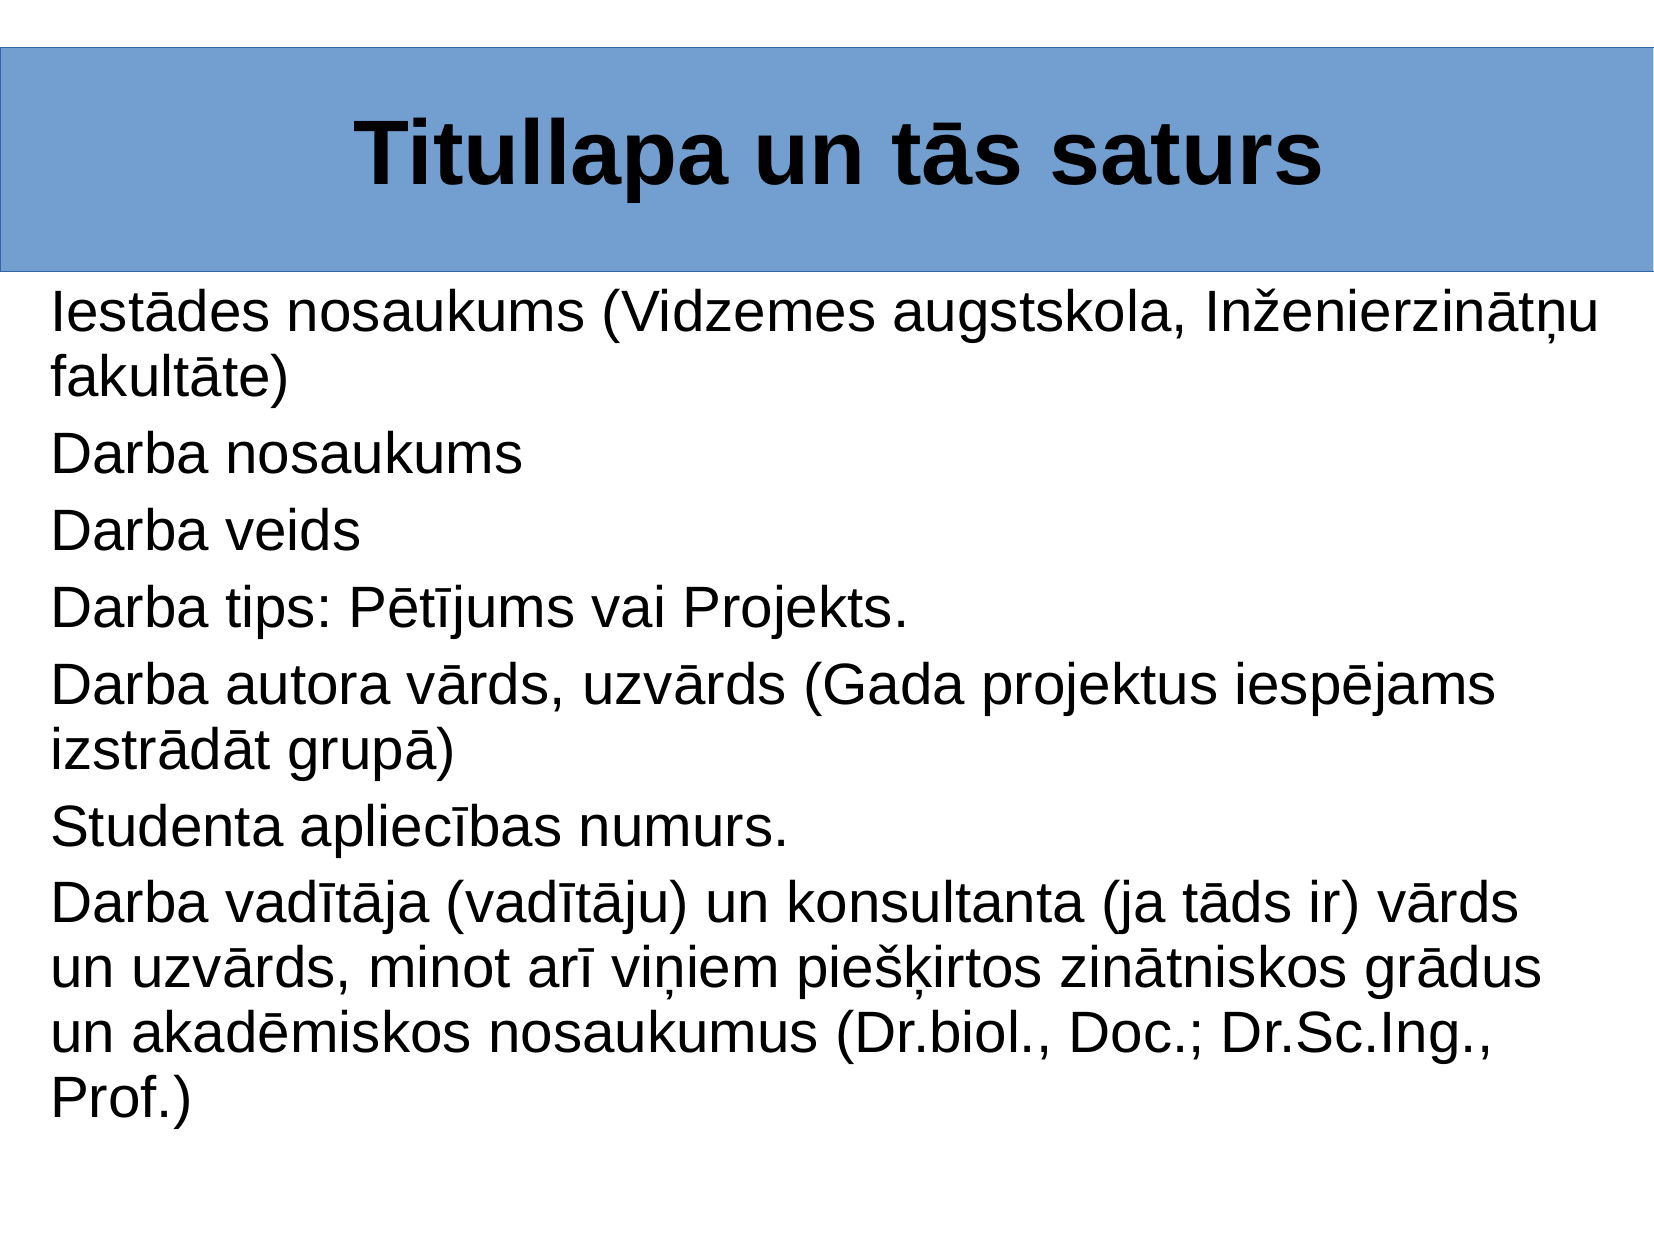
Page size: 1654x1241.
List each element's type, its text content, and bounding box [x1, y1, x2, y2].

title Titullapa un tās saturs [82, 49, 1571, 257]
text_box [0, 47, 1654, 272]
text_box Iestādes nosaukums (Vidzemes augstskola, Inženierzinātņu fakultāte) Darba nosaukums Darba veids Darba tips: Pētījums vai Projekts. Darba autora vārds, uzvārds (Gada projektus iespējams izstrādāt grupā) Studenta apliecības numurs. Darba vadītāja (vadītāju) un konsultanta (ja tāds ir) vārds un uzvārds, minot arī viņiem piešķirtos zinātniskos grādus un akadēmiskos nosaukumus (Dr.biol., Doc.; Dr.Sc.Ing., Prof.) [35, 271, 1619, 1196]
